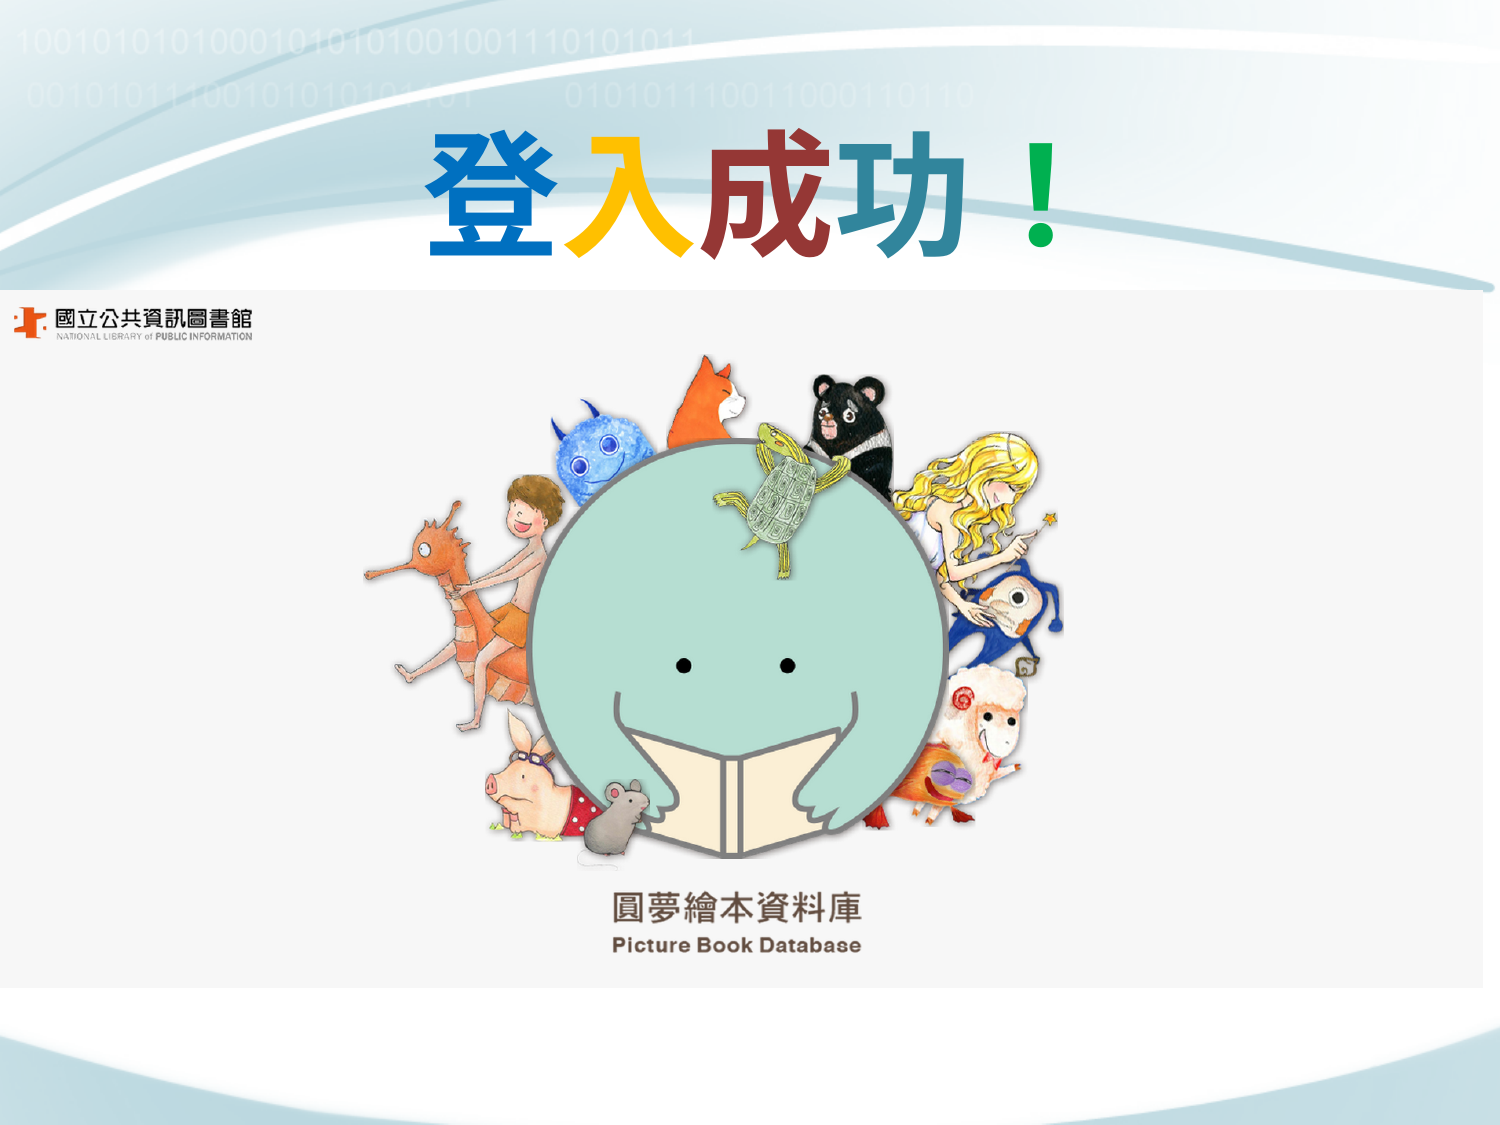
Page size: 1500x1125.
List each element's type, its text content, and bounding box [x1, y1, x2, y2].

text_box 登入成功！ [407, 101, 1132, 284]
picture [0, 290, 1483, 988]
